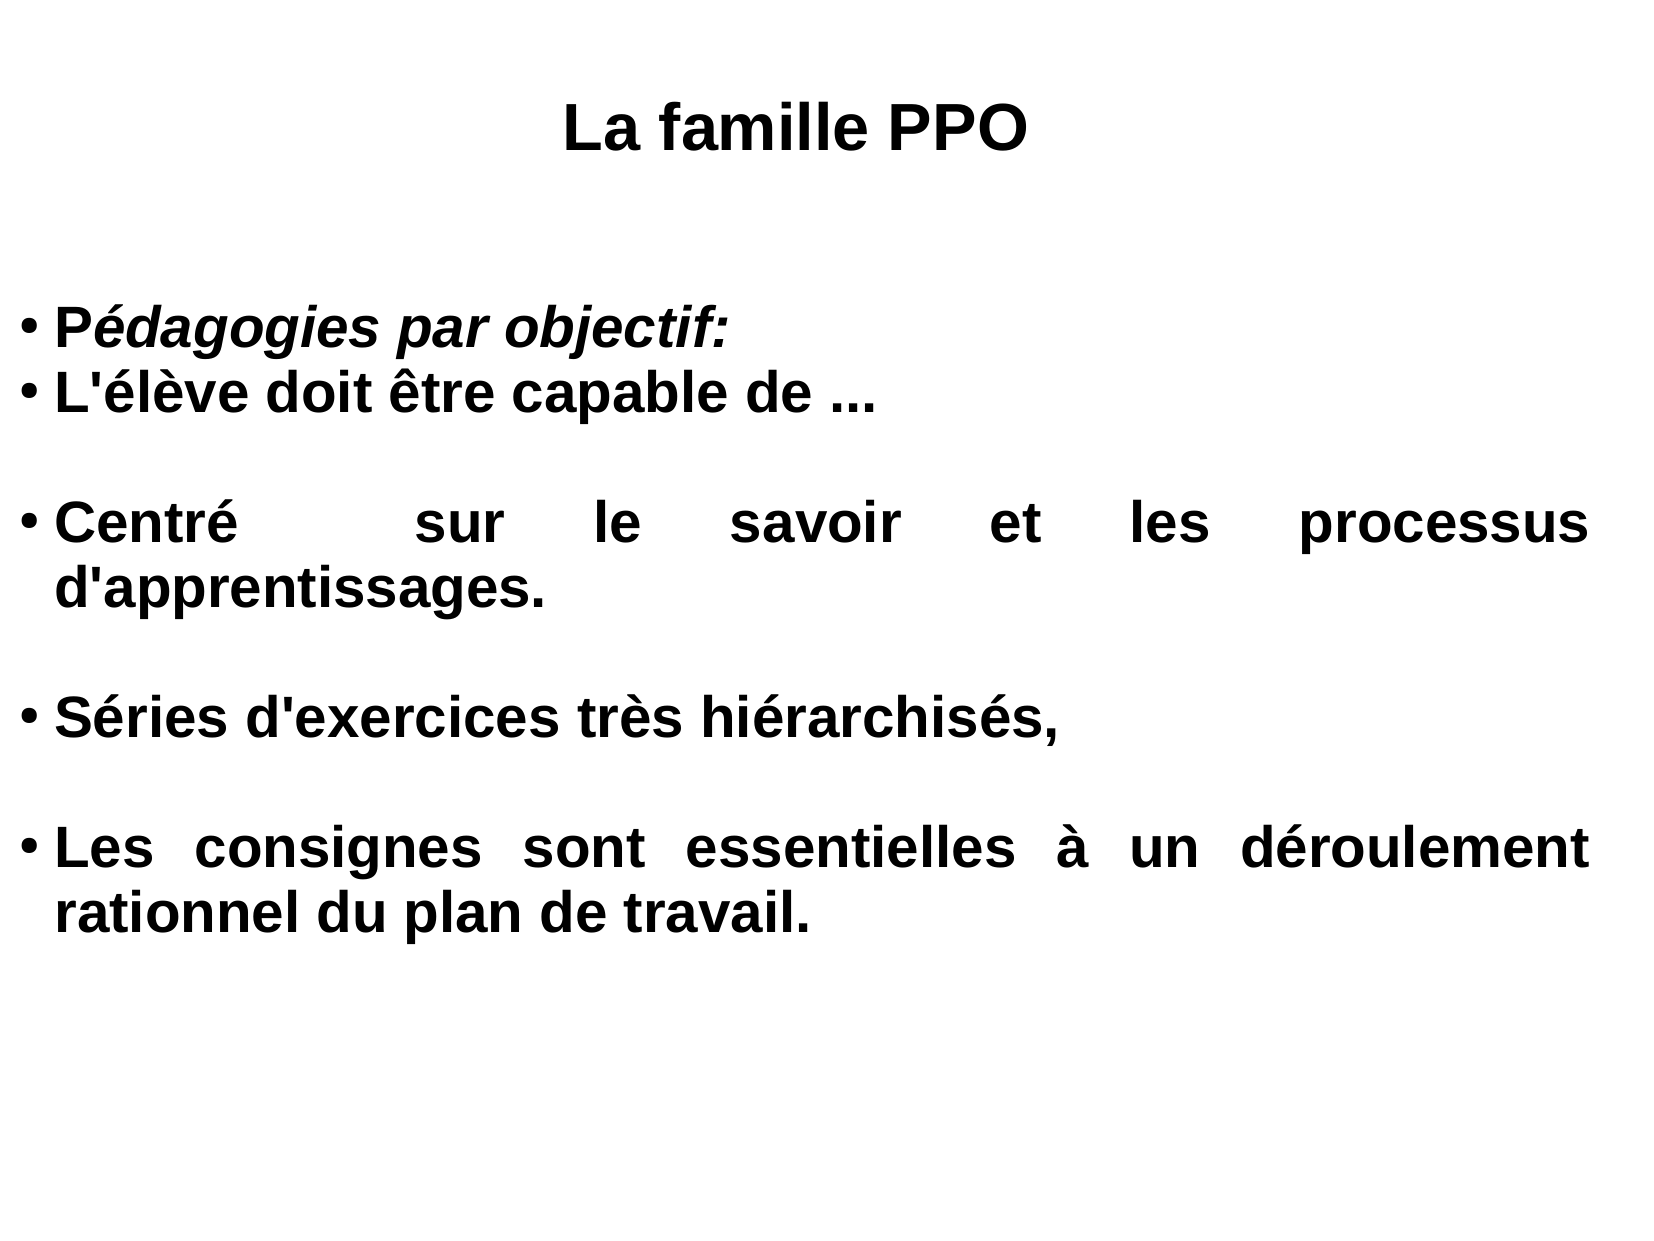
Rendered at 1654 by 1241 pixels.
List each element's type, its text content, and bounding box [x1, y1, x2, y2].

text_box La famille PPO Pédagogies par objectif: L'élève doit être capable de ... Centré sur le savoir et les processus d'apprentissages. Séries d'exercices très hiérarchisés, Les consignes sont essentielles à un déroulement rationnel du plan de travail. [4, 82, 1607, 1170]
